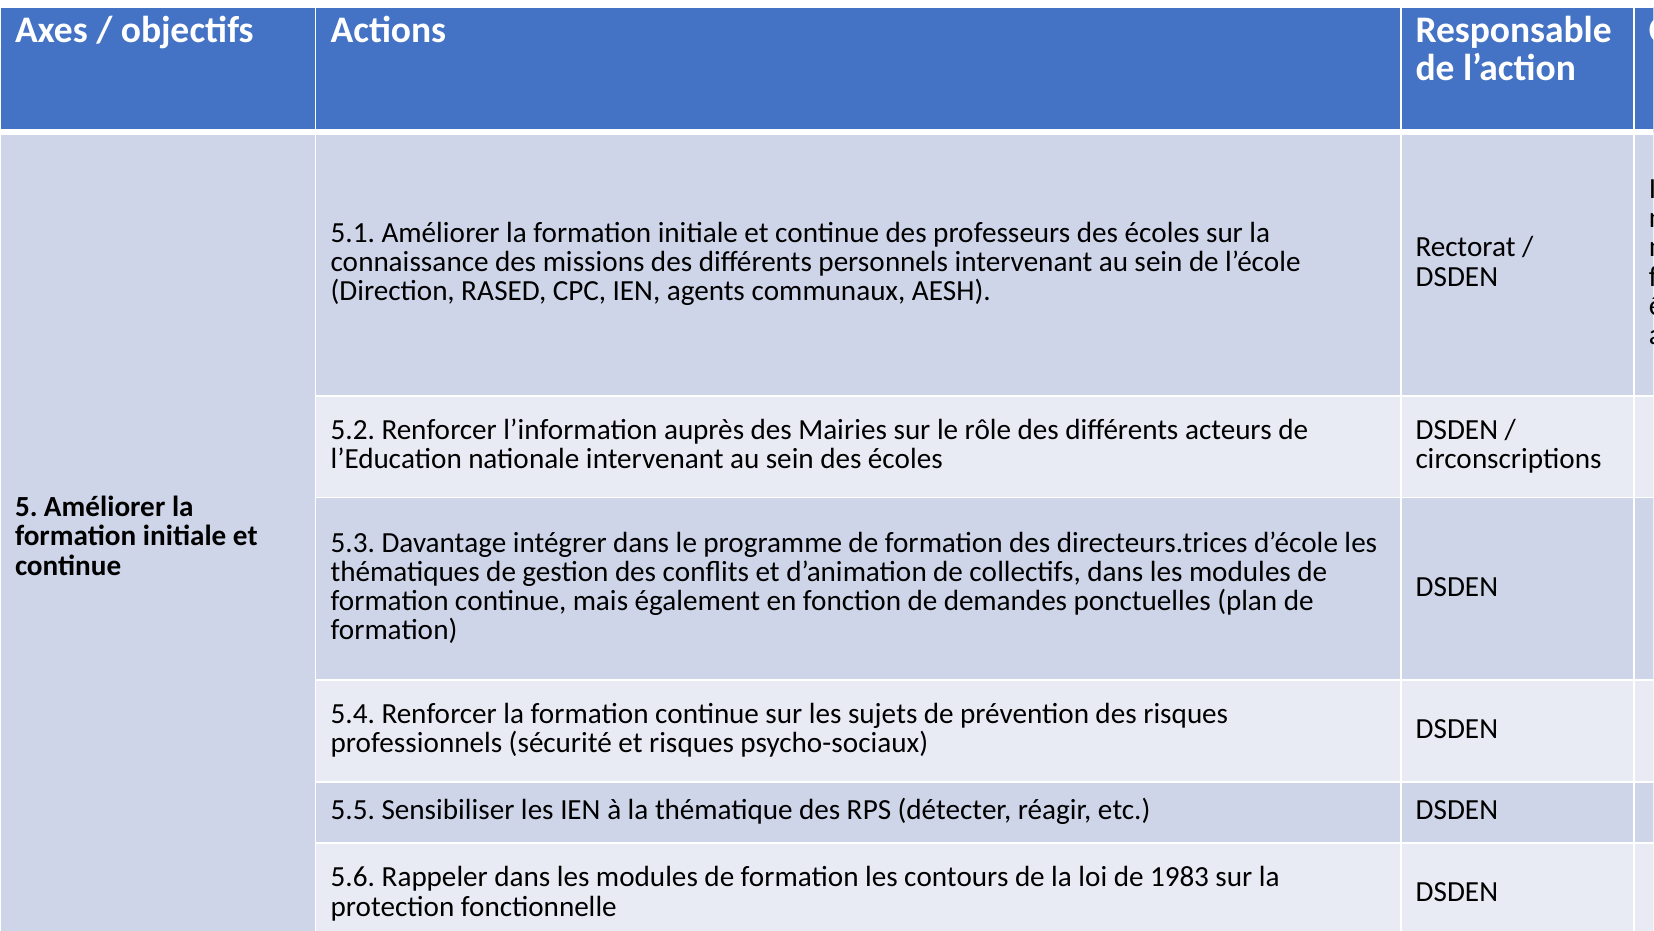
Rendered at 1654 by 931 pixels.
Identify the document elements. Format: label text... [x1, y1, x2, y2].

table_cell 5.6. Rappeler dans les modules de formation les contours de la loi de 1983 sur la protection fonctionnelle [316, 844, 1400, 931]
table_cell Il existe des cadres nationaux à respecter, mais la maquette de la formation initiale peut être négociée au niveau académique [1635, 135, 1654, 395]
table_cell [1635, 498, 1654, 679]
table_cell 5. Améliorer la formation initiale et continue [1, 135, 315, 931]
table_cell DSDEN [1402, 844, 1633, 931]
table_header Responsable de l’action [1402, 8, 1633, 129]
table_cell [1635, 844, 1654, 931]
table_cell 5.2. Renforcer l’information auprès des Mairies sur le rôle des différents acteurs de l’Education nationale intervenant au sein des écoles [316, 397, 1400, 497]
table_cell 5.1. Améliorer la formation initiale et continue des professeurs des écoles sur la connaissance des missions des différents personnels intervenant au sein de l’école (Direction, RASED, CPC, IEN, agents communaux, AESH). [316, 135, 1400, 395]
table_cell DSDEN / circonscriptions [1402, 397, 1633, 497]
table_cell [1635, 397, 1654, 497]
table_header Axes / objectifs [1, 8, 315, 129]
table_cell 5.5. Sensibiliser les IEN à la thématique des RPS (détecter, réagir, etc.) [316, 783, 1400, 842]
table_cell DSDEN [1402, 498, 1633, 679]
table_cell 5.4. Renforcer la formation continue sur les sujets de prévention des risques professionnels (sécurité et risques psycho-sociaux) [316, 681, 1400, 781]
table_header Commentaires [1635, 8, 1654, 129]
table_cell 5.3. Davantage intégrer dans le programme de formation des directeurs.trices d’école les thématiques de gestion des conflits et d’animation de collectifs, dans les modules de formation continue, mais également en fonction de demandes ponctuelles (plan de formation) [316, 498, 1400, 679]
table_cell DSDEN [1402, 783, 1633, 842]
table_cell Rectorat / DSDEN [1402, 135, 1633, 395]
table_header Actions [316, 8, 1400, 129]
table_cell DSDEN [1402, 681, 1633, 781]
table_cell [1635, 783, 1654, 842]
table_cell [1635, 681, 1654, 781]
